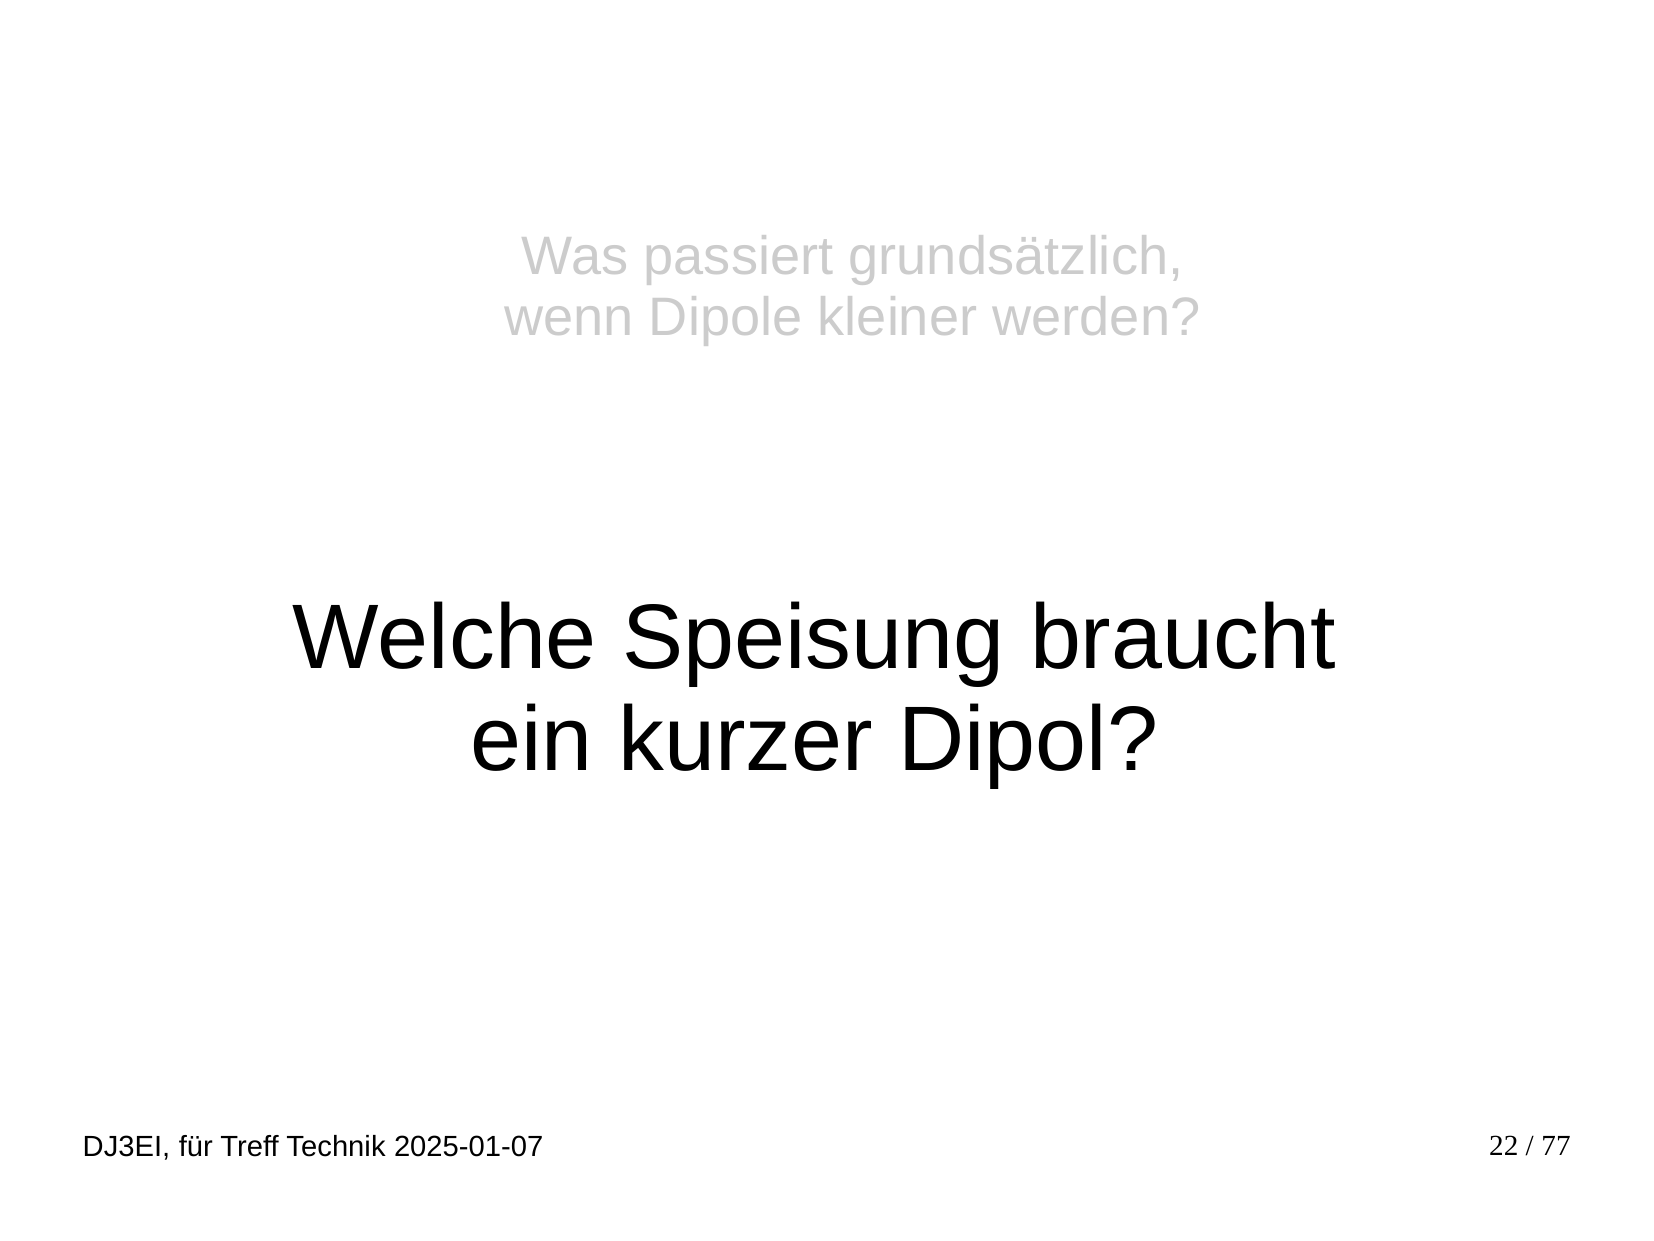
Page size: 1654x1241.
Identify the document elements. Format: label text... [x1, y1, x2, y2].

text_box Was passiert grundsätzlich, wenn Dipole kleiner werden? [489, 218, 1217, 355]
title Welche Speisung braucht ein kurzer Dipol? [70, 584, 1559, 792]
